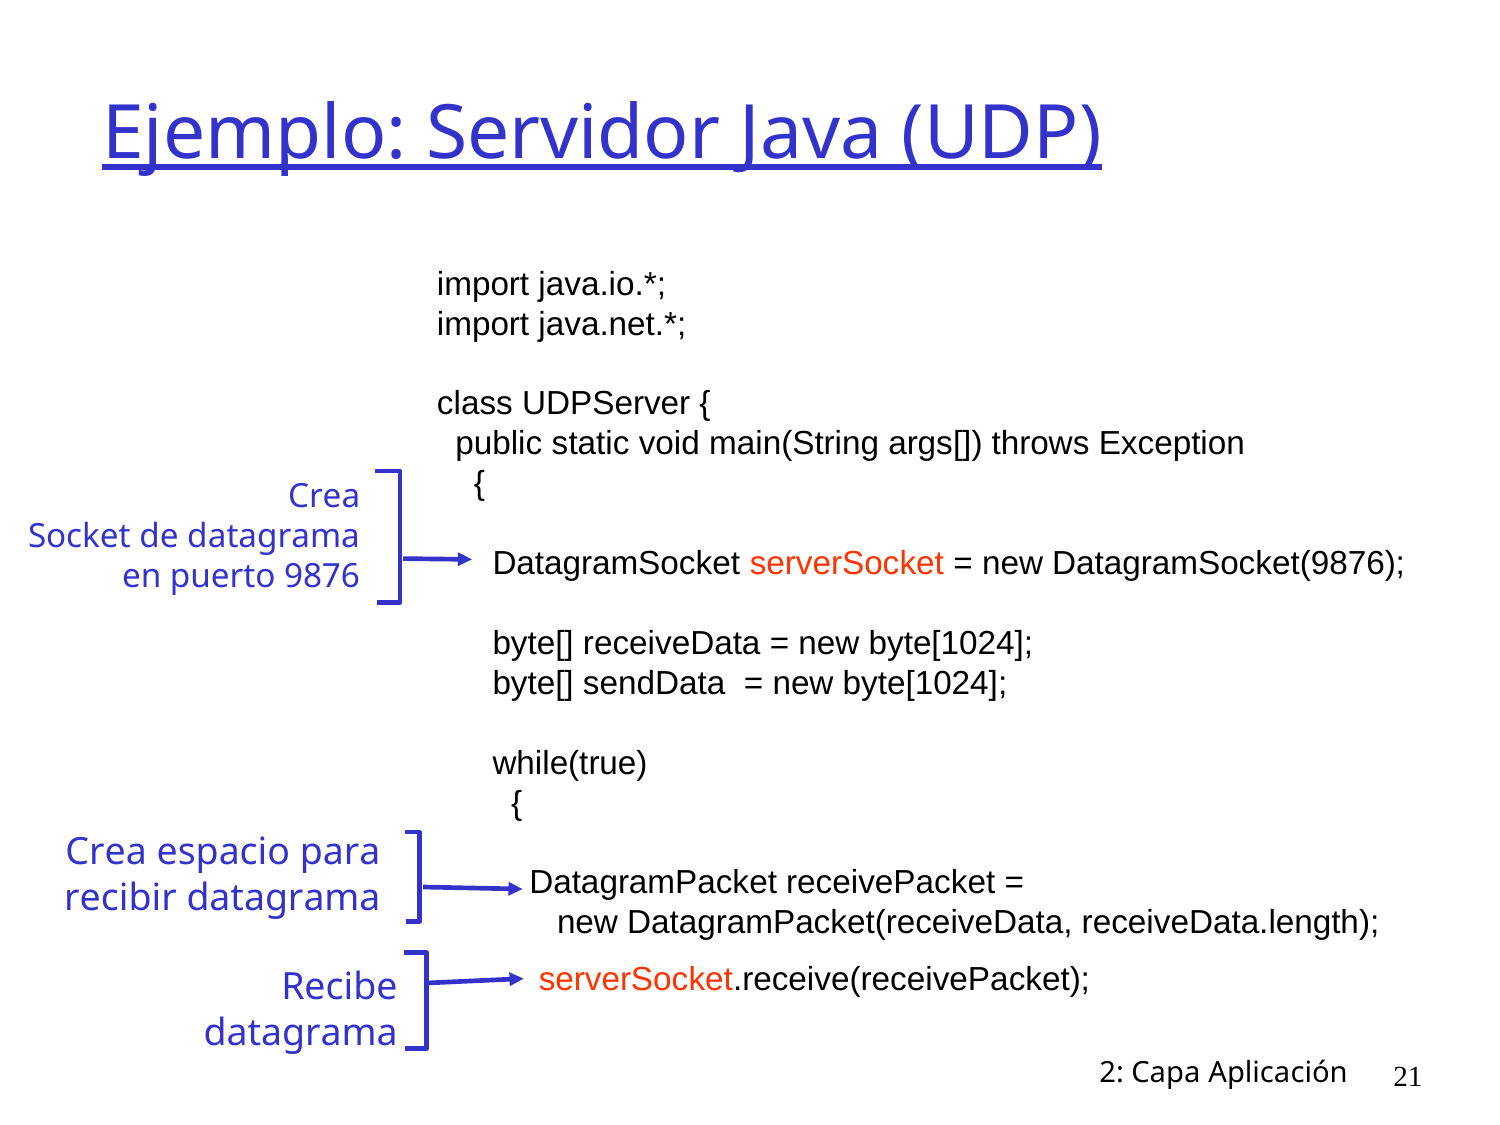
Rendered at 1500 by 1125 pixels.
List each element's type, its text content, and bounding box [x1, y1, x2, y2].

text_box Recibe datagrama [149, 959, 413, 1061]
text_box Crea espacio para recibir datagrama [49, 824, 396, 926]
title Ejemplo: Servidor Java (UDP)‏ [87, 37, 1363, 225]
text_box import java.io.*; import java.net.*; class UDPServer { public static void main(String args[]) throws Exception { DatagramSocket serverSocket = new DatagramSocket(9876); byte[] receiveData = new byte[1024]; byte[] sendData = new byte[1024]; while(true) { DatagramPacket receivePacket = new DatagramPacket(receiveData, receiveData.length); serverSocket.receive(receivePacket); [422, 254, 1430, 1009]
text_box Crea Socket de datagrama en puerto 9876 [13, 470, 376, 602]
